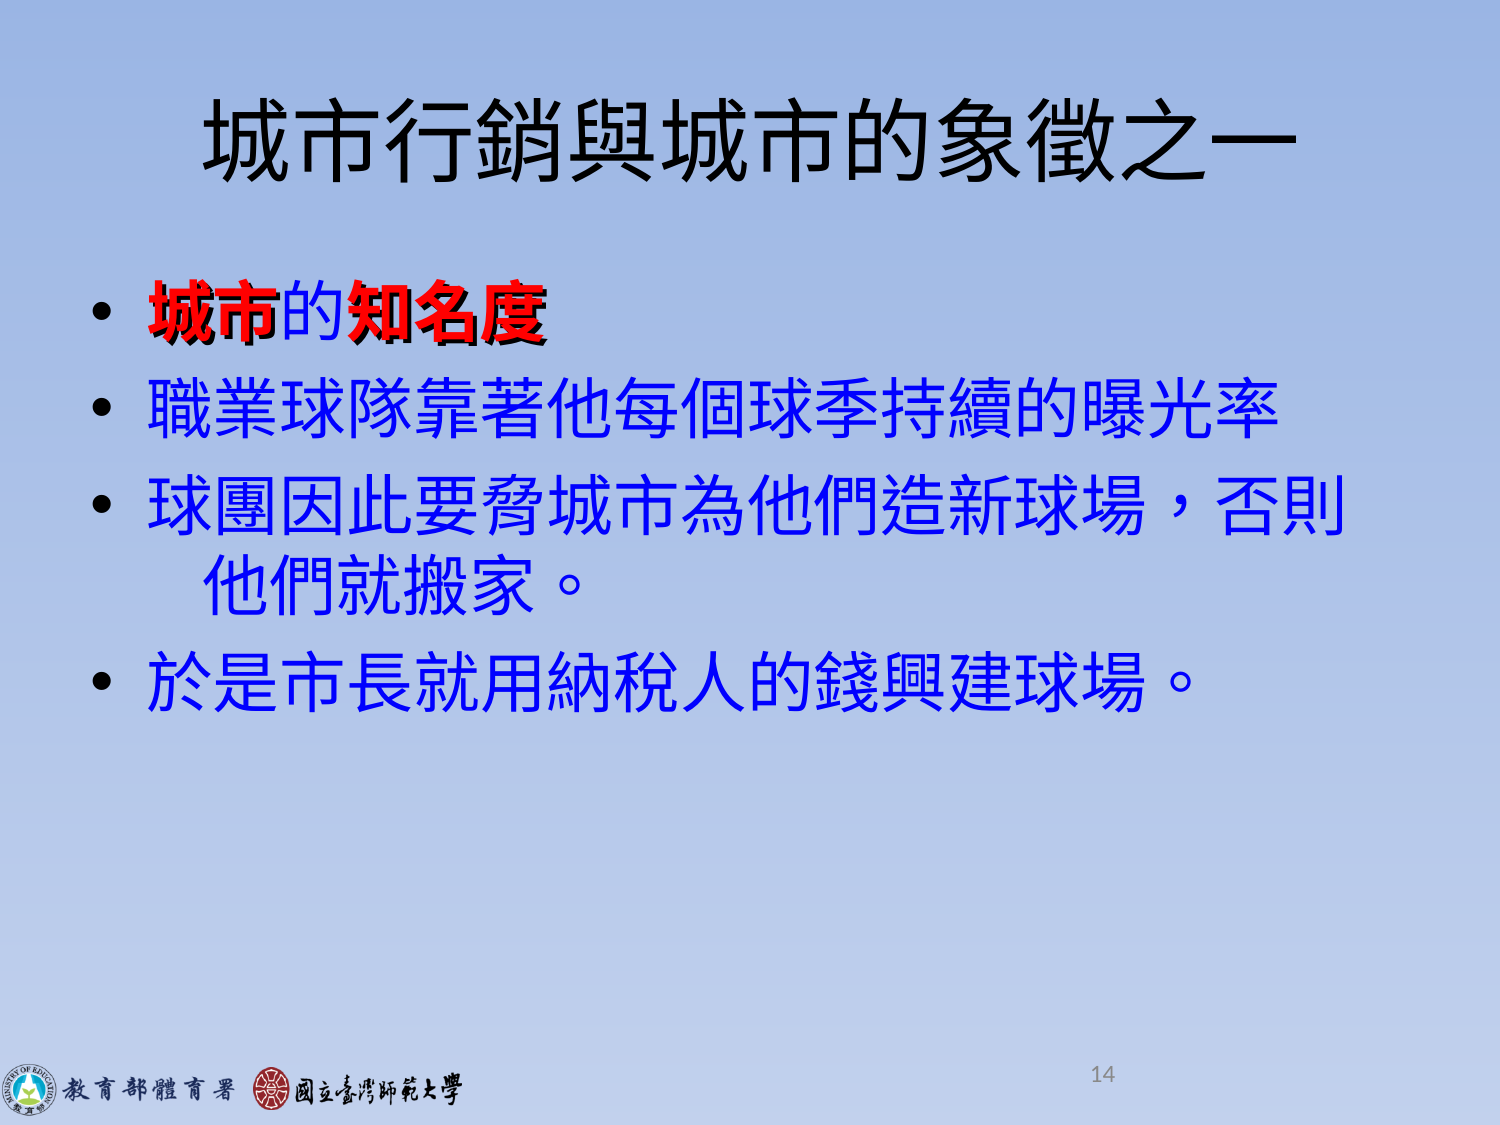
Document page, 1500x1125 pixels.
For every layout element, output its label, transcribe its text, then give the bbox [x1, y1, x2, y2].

list 城市的知名度 職業球隊靠著他每個球季持續的曝光率 球團因此要脅城市為他們造新球場，否則他們就搬家。 於是市長就用納稅人的錢興建球場。 [75, 262, 1426, 1005]
title 城市行銷與城市的象徵之一 [75, 45, 1426, 233]
text_box [1074, 1042, 1426, 1103]
